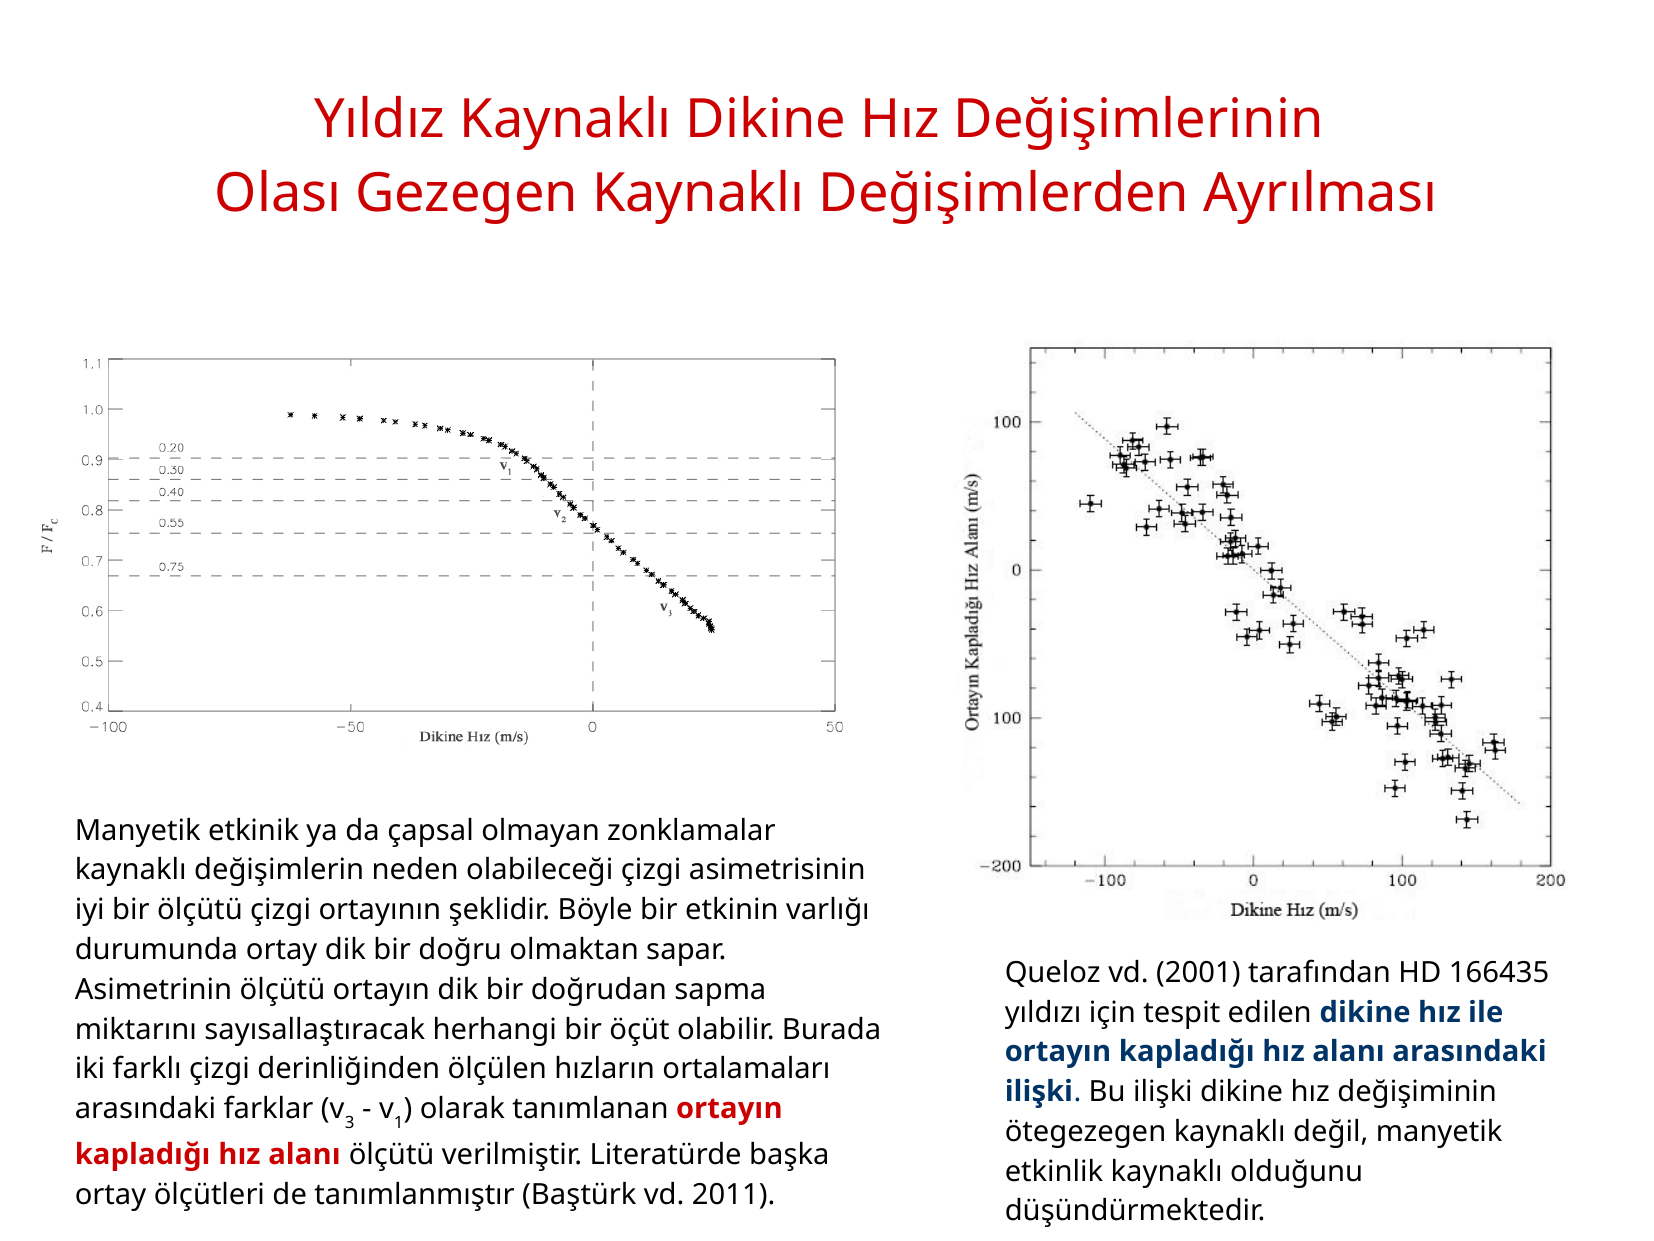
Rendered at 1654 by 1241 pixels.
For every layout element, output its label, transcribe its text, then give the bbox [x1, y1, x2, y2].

text_box Manyetik etkinik ya da çapsal olmayan zonklamalar kaynaklı değişimlerin neden olabileceği çizgi asimetrisinin iyi bir ölçütü çizgi ortayının şeklidir. Böyle bir etkinin varlığı durumunda ortay dik bir doğru olmaktan sapar. Asimetrinin ölçütü ortayın dik bir doğrudan sapma miktarını sayısallaştıracak herhangi bir öçüt olabilir. Burada iki farklı çizgi derinliğinden ölçülen hızların ortalamaları arasındaki farklar (v3 - v1) olarak tanımlanan ortayın kapladığı hız alanı ölçütü verilmiştir. Literatürde başka ortay ölçütleri de tanımlanmıştır (Baştürk vd. 2011). [60, 801, 901, 1218]
title Yıldız Kaynaklı Dikine Hız Değişimlerinin Olası Gezegen Kaynaklı Değişimlerden Ayrılması [82, 49, 1571, 257]
picture [943, 330, 1604, 931]
text_box Queloz vd. (2001) tarafından HD 166435 yıldızı için tespit edilen dikine hız ile ortayın kapladığı hız alanı arasındaki ilişki. Bu ilişki dikine hız değişiminin ötegezegen kaynaklı değil, manyetik etkinlik kaynaklı olduğunu düşündürmektedir. [990, 943, 1604, 1216]
picture [17, 315, 924, 755]
